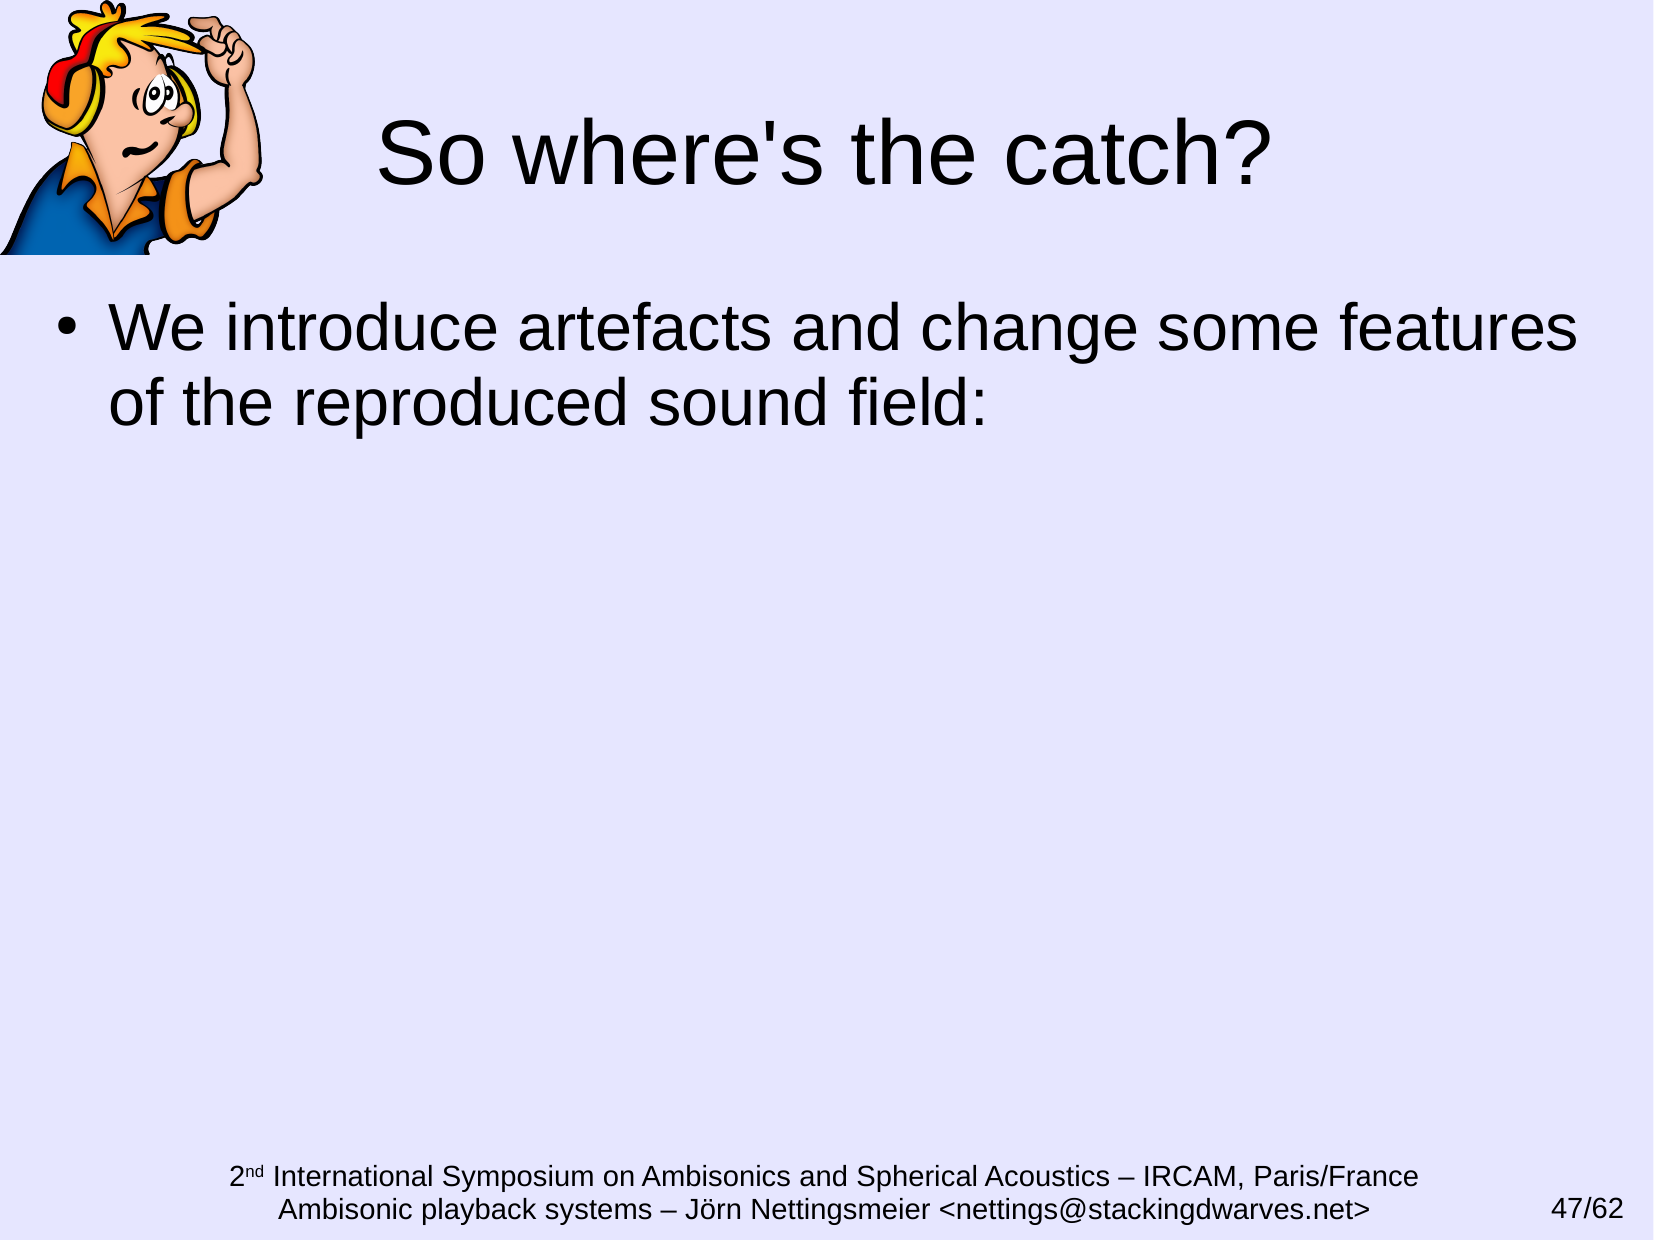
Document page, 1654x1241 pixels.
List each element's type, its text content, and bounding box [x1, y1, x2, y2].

title So where's the catch? [37, 49, 1613, 257]
picture [0, 0, 263, 255]
list We introduce artefacts and change some features of the reproduced sound field: [37, 290, 1613, 1109]
